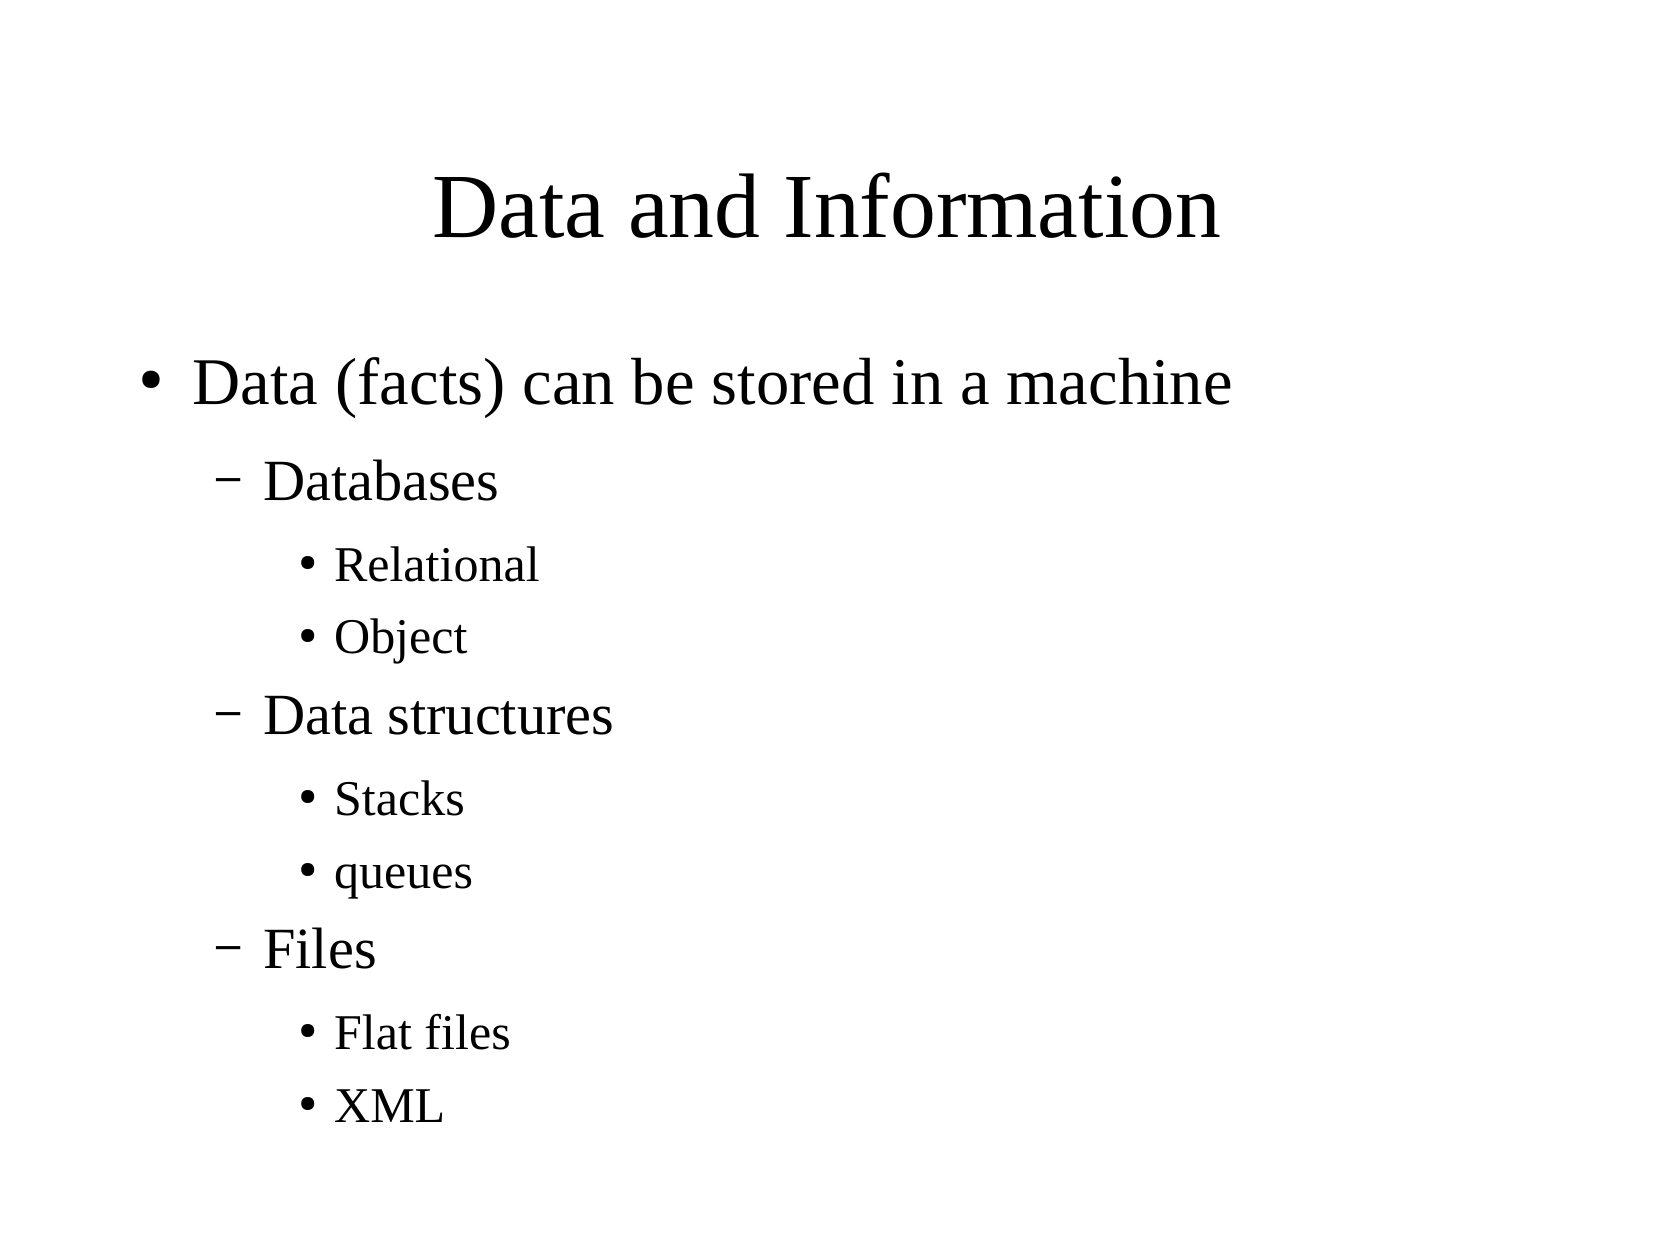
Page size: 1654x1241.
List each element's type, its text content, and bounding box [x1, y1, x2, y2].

list Data (facts) can be stored in a machine Databases Relational Object Data structures Stacks queues Files Flat files XML [121, 344, 1534, 1143]
title Data and Information [121, 102, 1534, 311]
